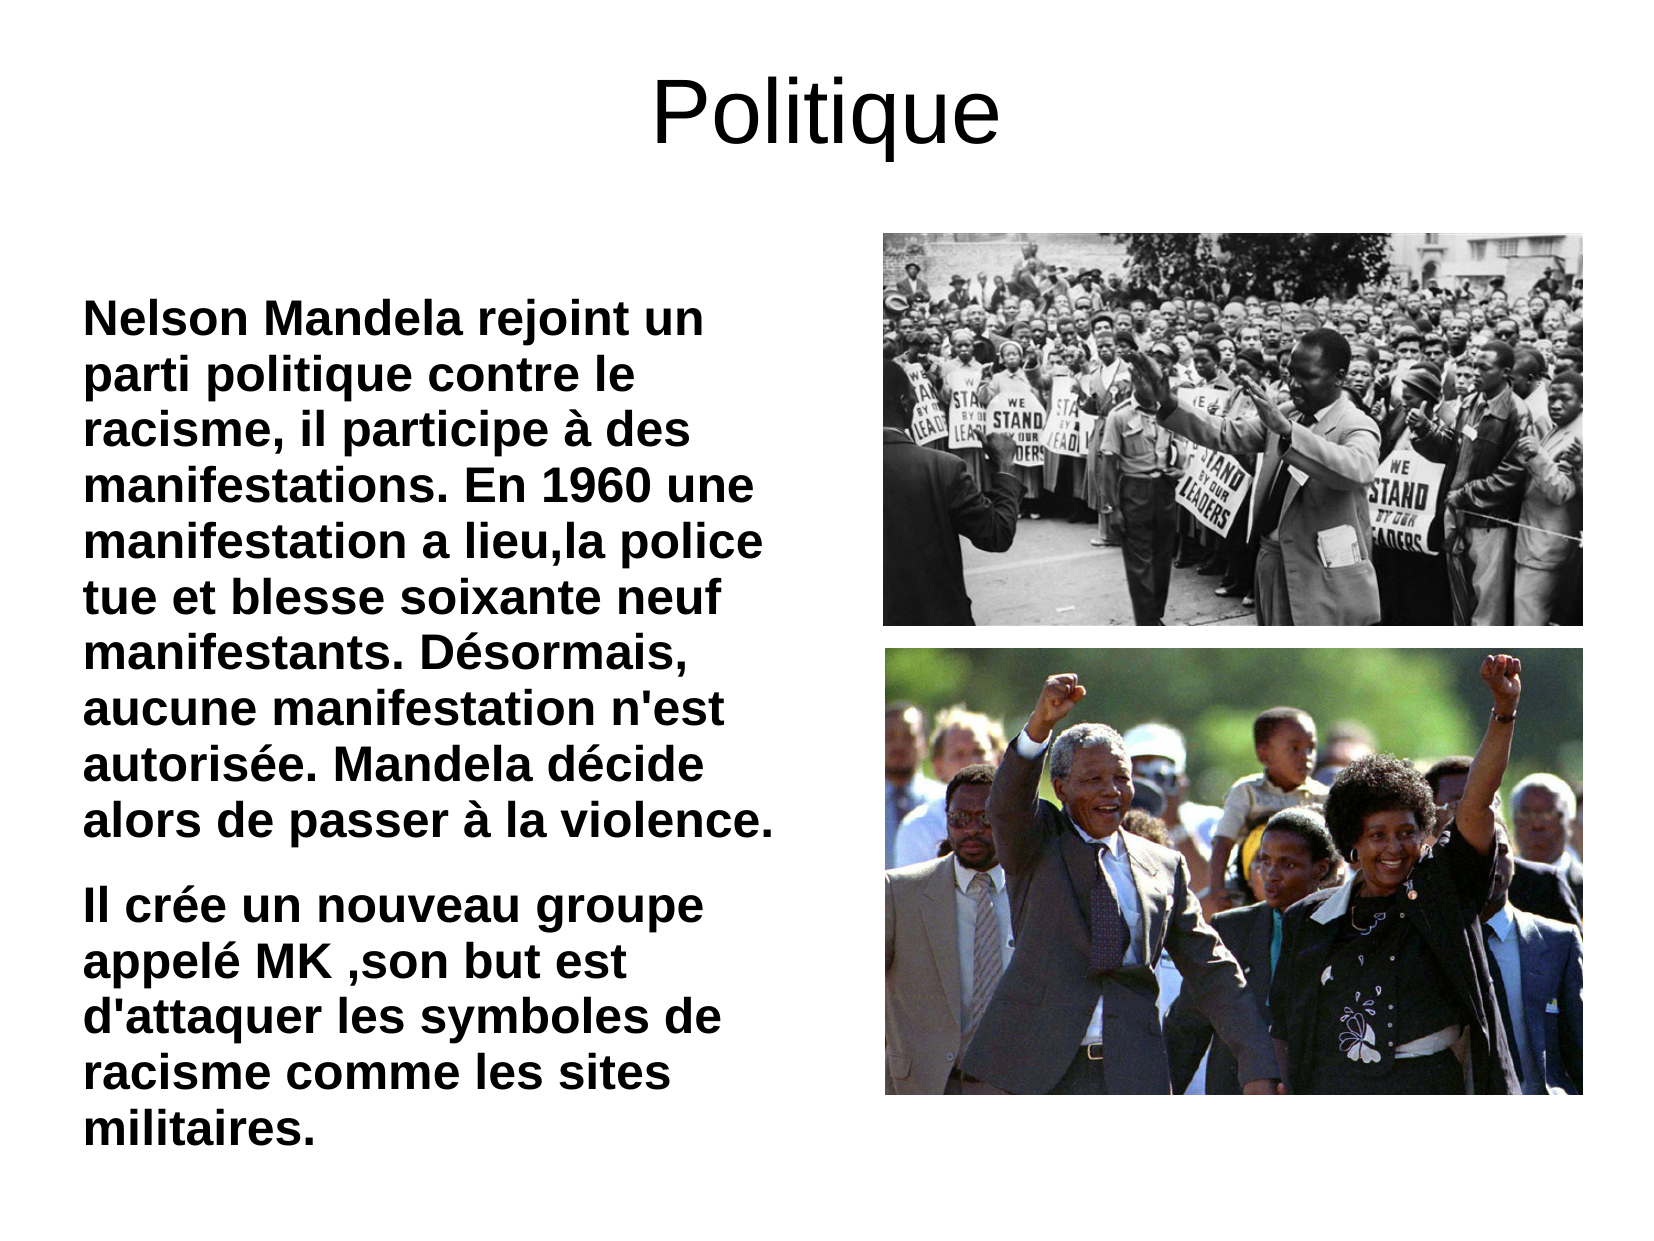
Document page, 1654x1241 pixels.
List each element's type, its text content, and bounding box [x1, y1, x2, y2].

picture [883, 233, 1583, 626]
title Politique [82, 23, 1571, 201]
picture [885, 648, 1583, 1095]
list Nelson Mandela rejoint un parti politique contre le racisme, il participe à des manifestations. En 1960 une manifestation a lieu,la police tue et blesse soixante neuf manifestants. Désormais, aucune manifestation n'est autorisée. Mandela décide alors de passer à la violence. Il crée un nouveau groupe appelé MK ,son but est d'attaquer les symboles de racisme comme les sites militaires. [82, 290, 809, 1010]
